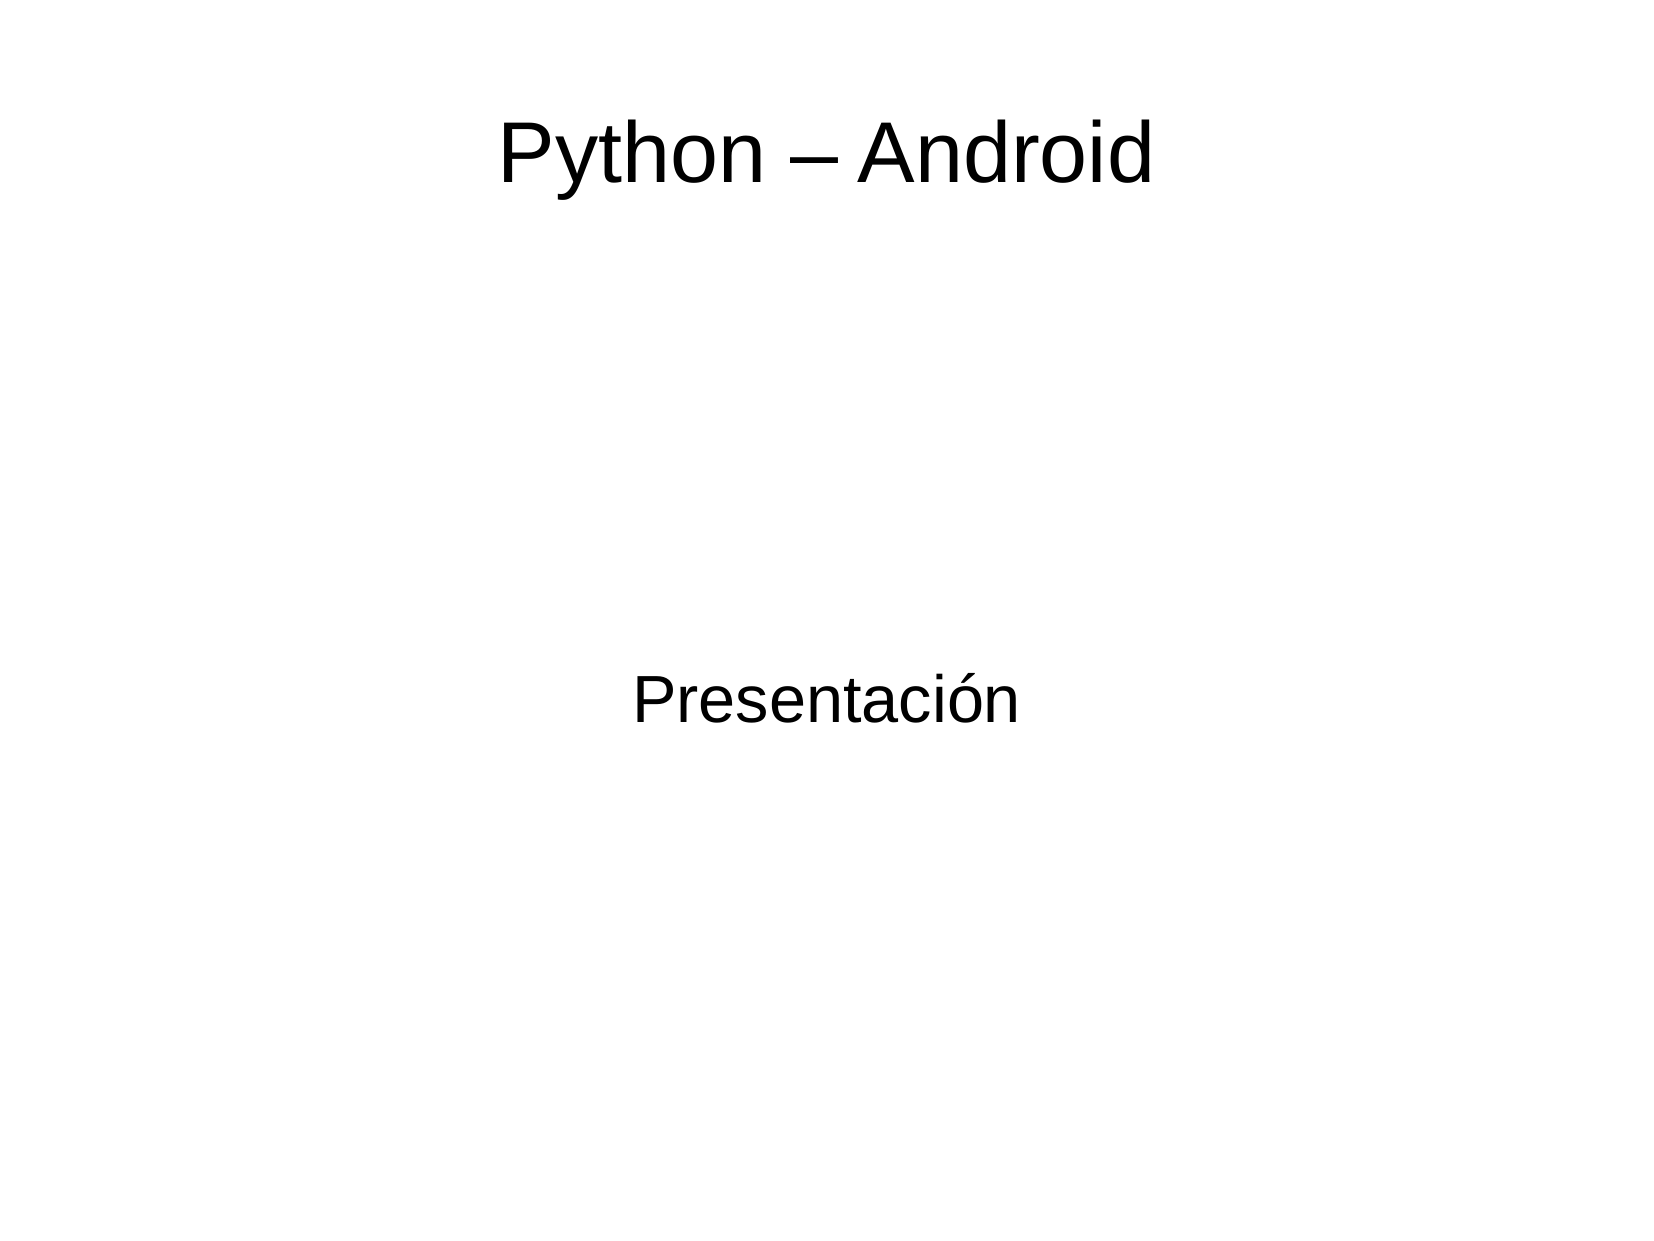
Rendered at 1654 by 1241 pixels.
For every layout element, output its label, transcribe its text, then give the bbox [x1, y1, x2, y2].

title Python – Android [82, 49, 1571, 257]
subtitle Presentación [82, 290, 1571, 1109]
